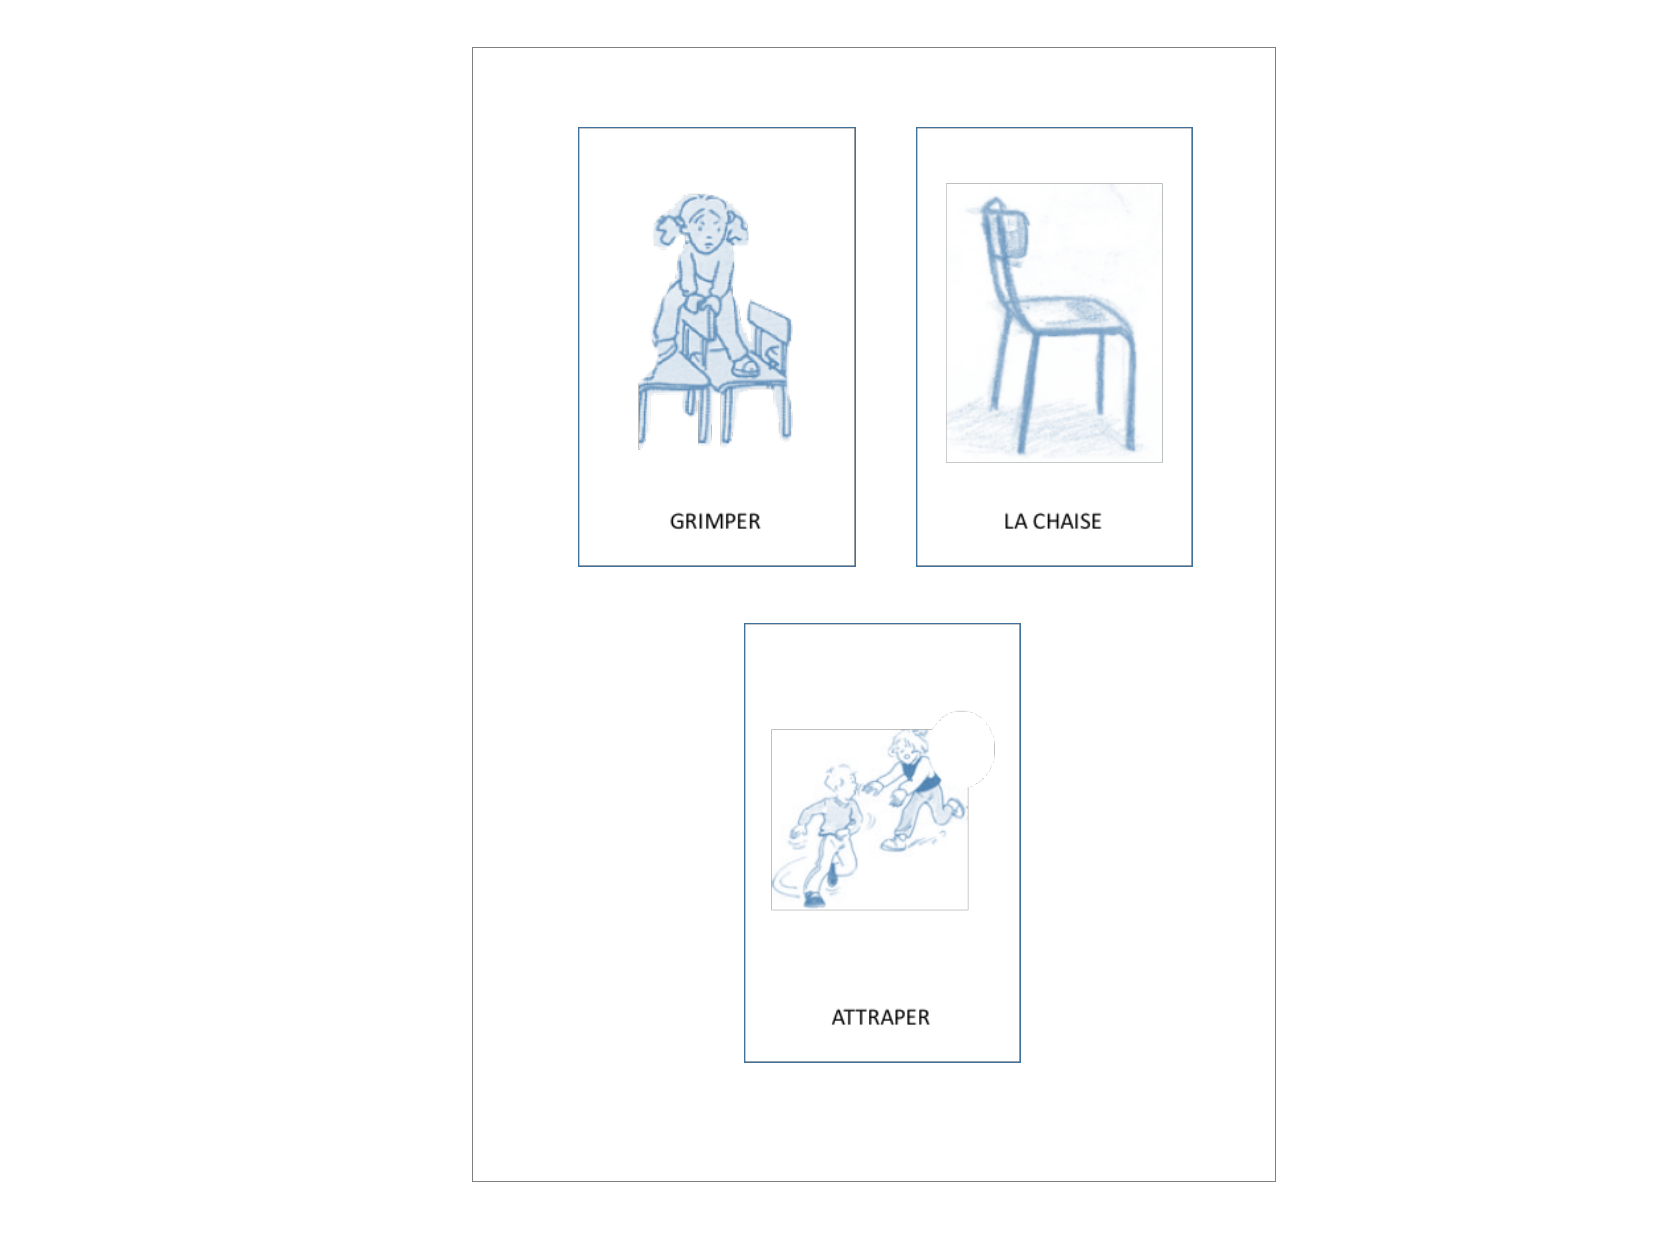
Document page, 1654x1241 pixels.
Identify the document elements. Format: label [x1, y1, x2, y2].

picture [578, 127, 856, 567]
picture [744, 623, 1021, 1063]
picture [916, 127, 1193, 567]
